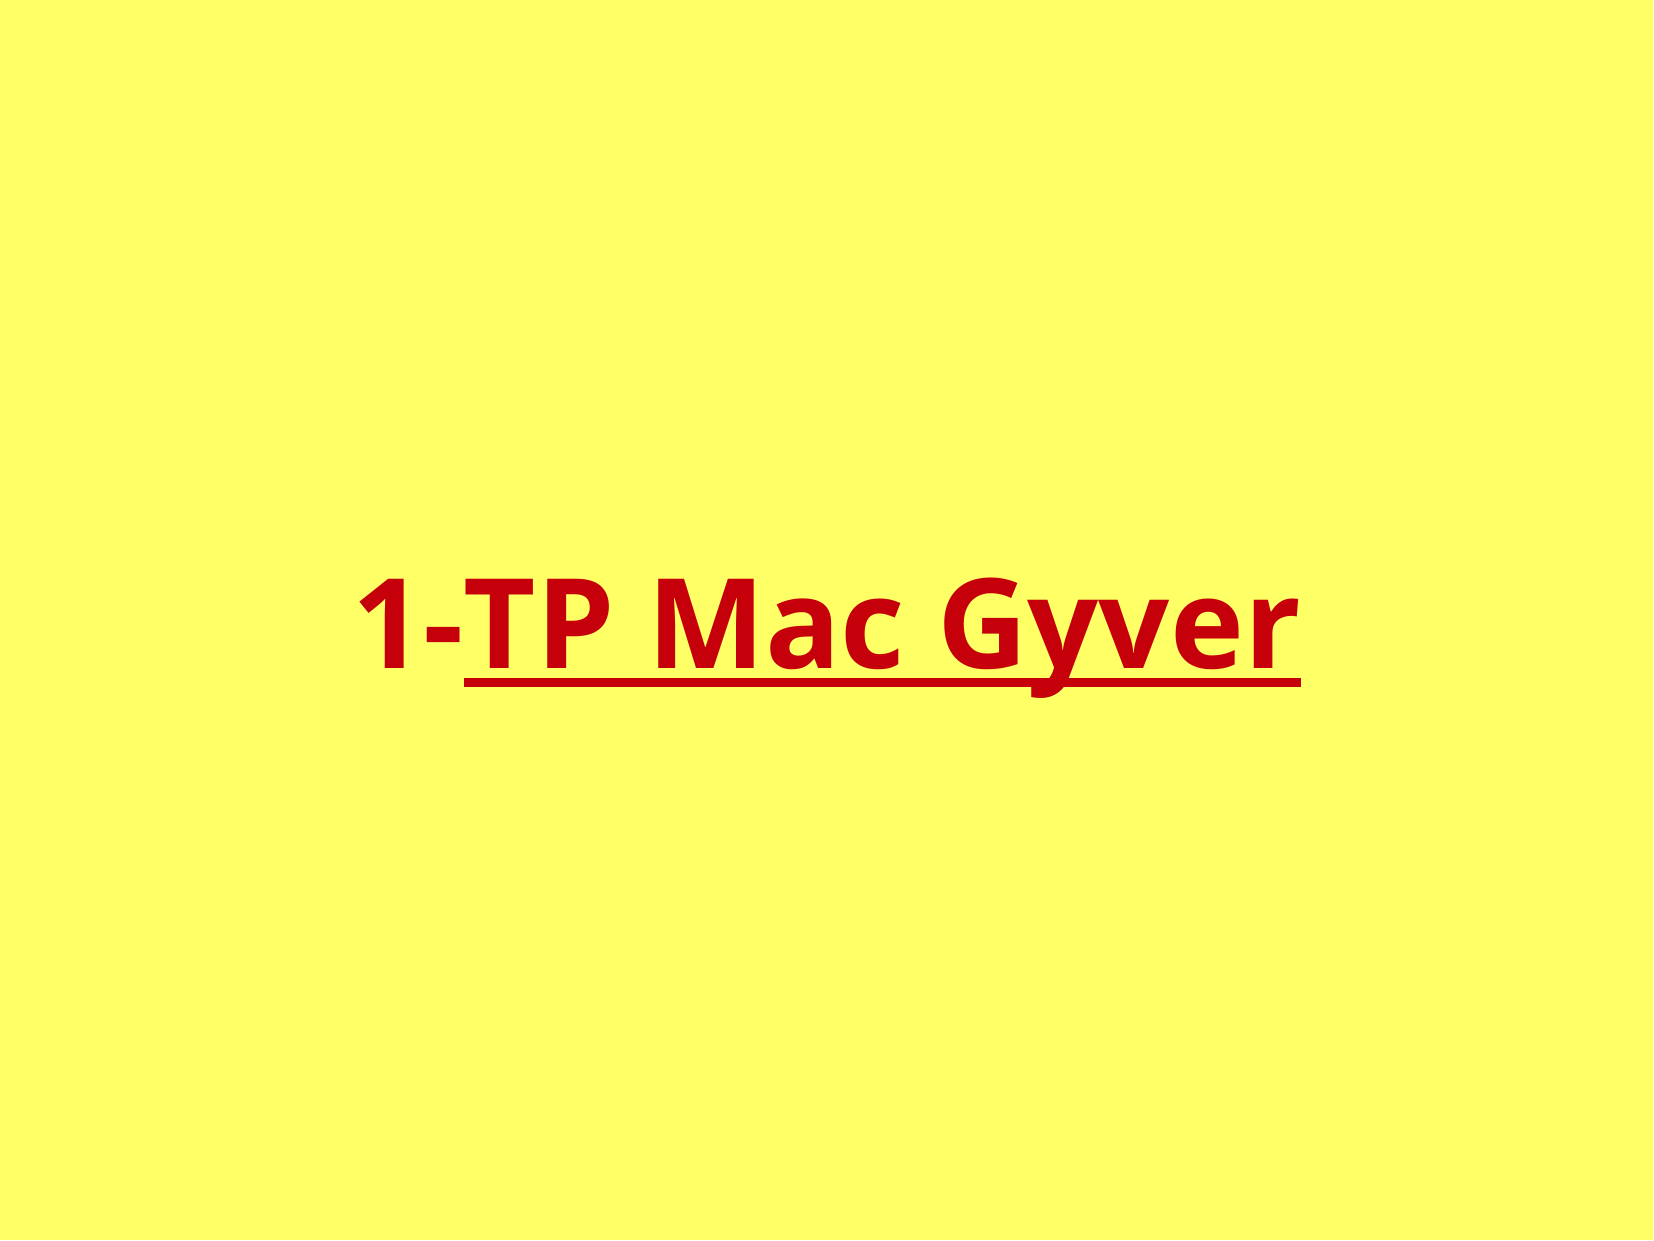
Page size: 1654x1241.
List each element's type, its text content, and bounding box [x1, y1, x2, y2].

title 1-TP Mac Gyver [0, 0, 1654, 1241]
